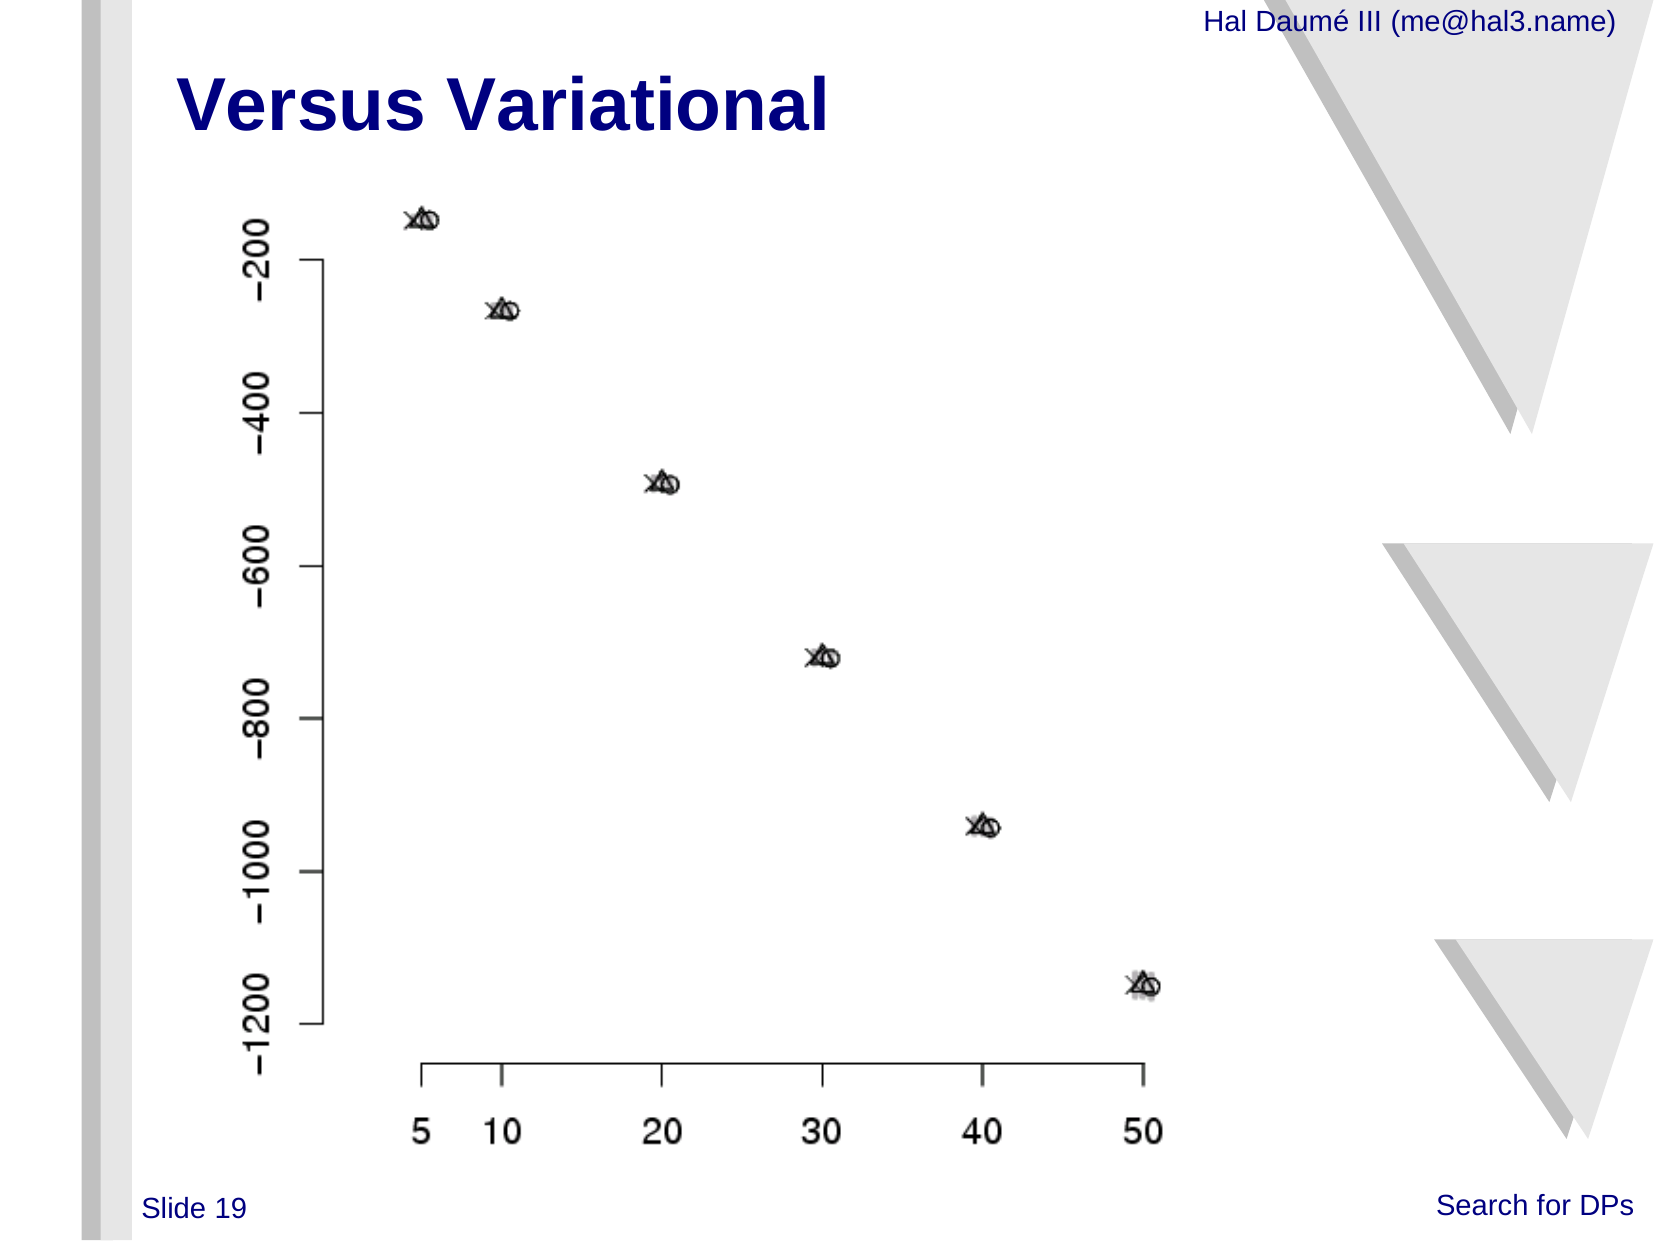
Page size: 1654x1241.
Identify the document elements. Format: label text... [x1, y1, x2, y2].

picture [207, 176, 1193, 1170]
title Versus Variational [176, 44, 1509, 166]
